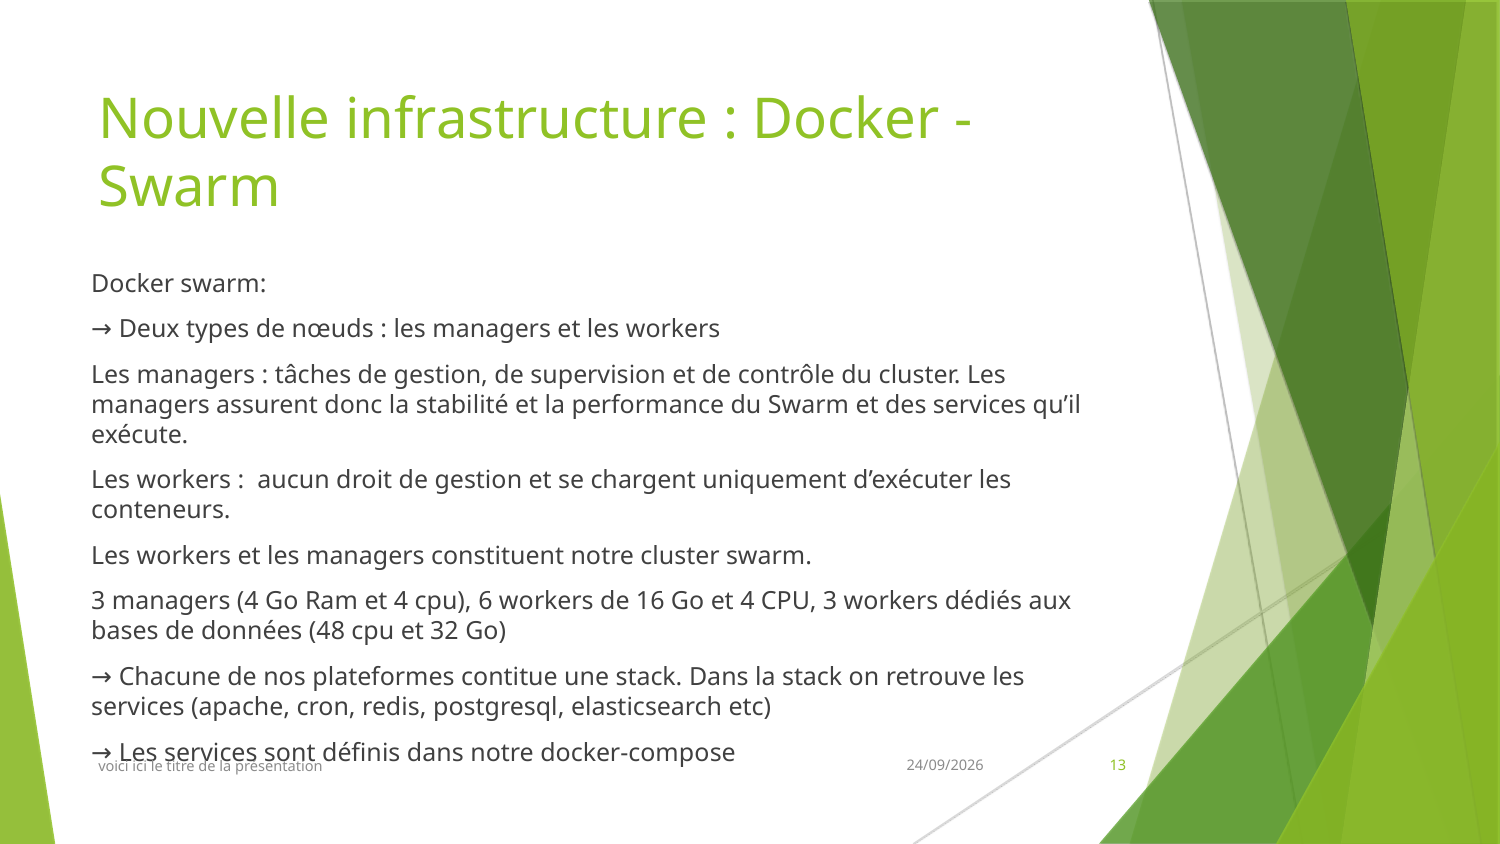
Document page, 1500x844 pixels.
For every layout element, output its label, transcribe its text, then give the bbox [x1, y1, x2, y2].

slide_number 9 [1056, 743, 1141, 789]
title Nouvelle infrastructure : Docker - Swarm [83, 75, 1141, 238]
slide_number 07/07/2022 [886, 743, 999, 789]
list Docker swarm: → Deux types de nœuds : les managers et les workers Les managers : tâches de gestion, de supervision et de contrôle du cluster. Les managers assurent donc la stabilité et la performance du Swarm et des services qu’il exécute. Les workers : aucun droit de gestion et se chargent uniquement d’exécuter les conteneurs. Les workers et les managers constituent notre cluster swarm. 3 managers (4 Go Ram et 4 cpu), 6 workers de 16 Go et 4 CPU, 3 workers dédiés aux bases de données (48 cpu et 32 Go) → Chacune de nos plateformes contitue une stack. Dans la stack on retrouve les services (apache, cron, redis, postgresql, elasticsearch etc) → Les services sont définis dans notre docker-compose [76, 259, 1134, 738]
footer voici ici le titre de la présentation [83, 743, 859, 789]
